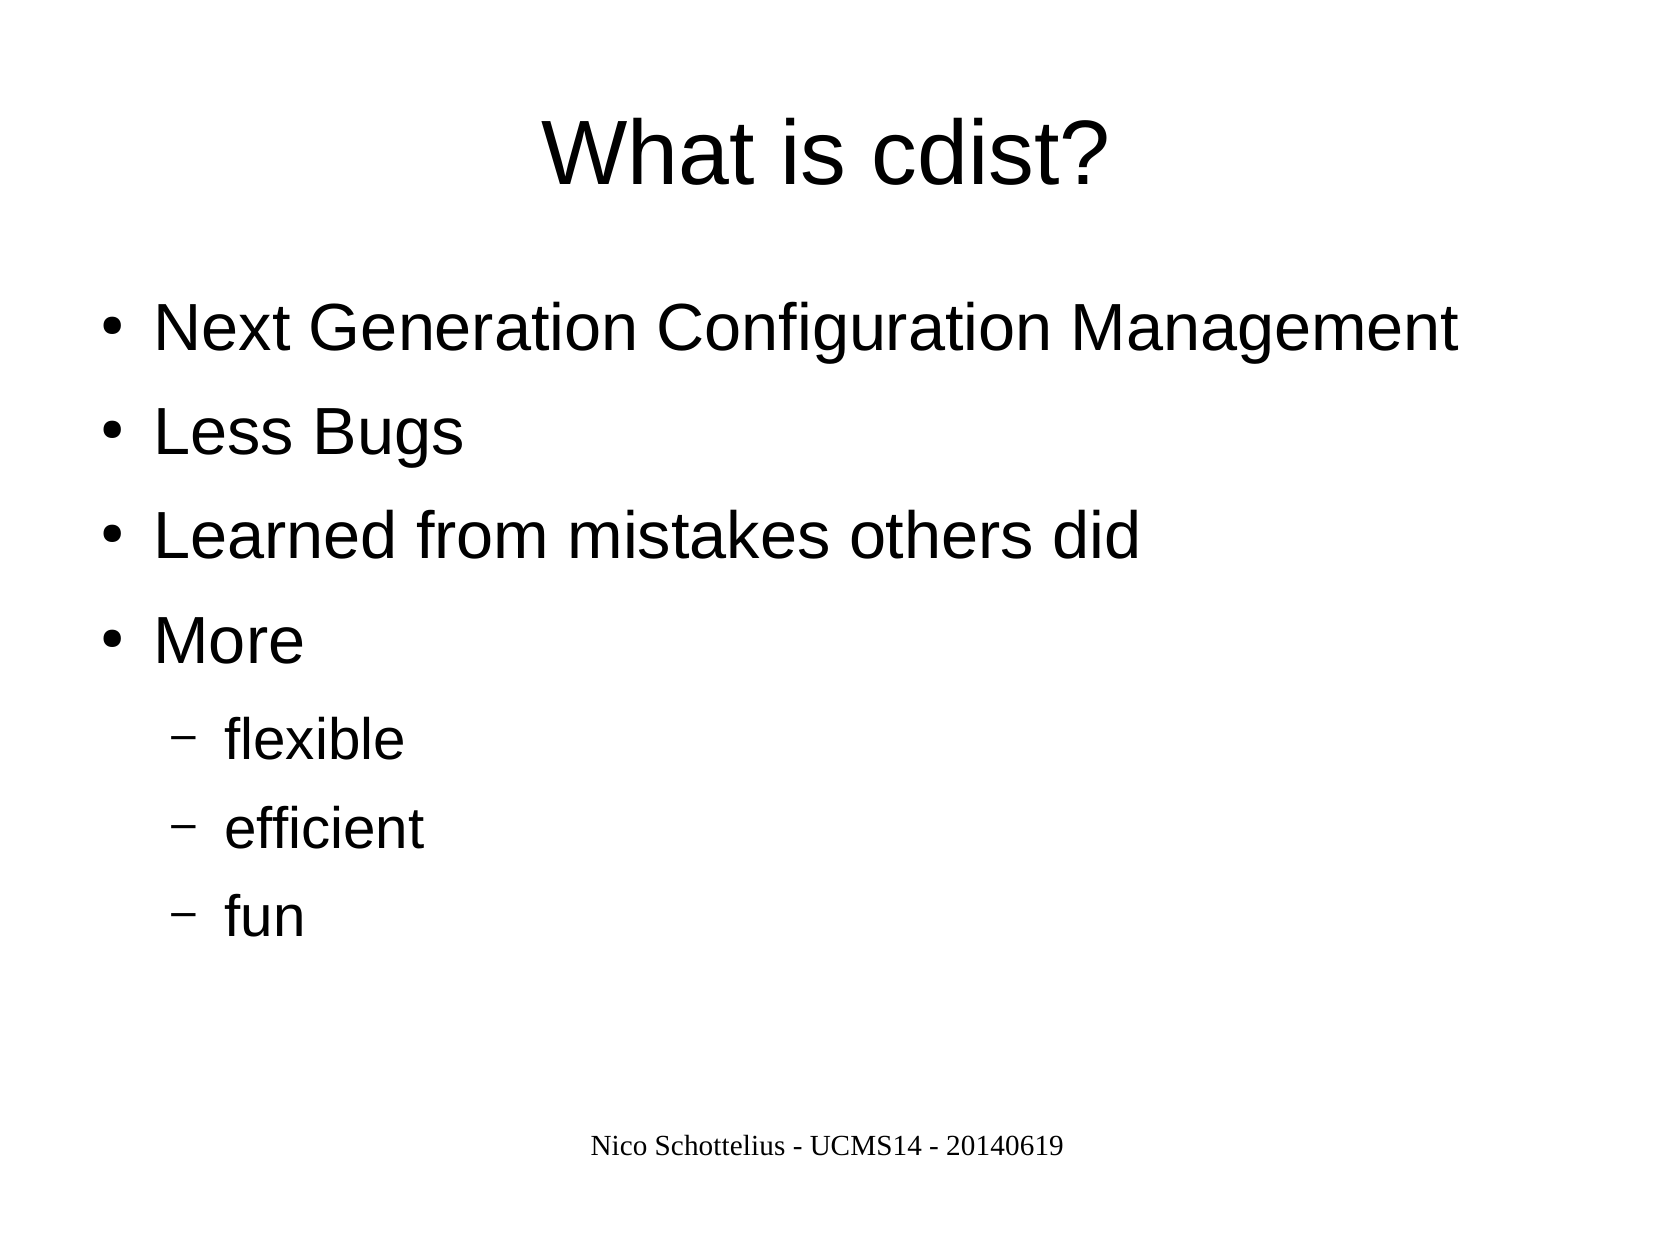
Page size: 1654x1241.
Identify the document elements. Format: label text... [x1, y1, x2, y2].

list Next Generation Configuration Management Less Bugs Learned from mistakes others did More flexible efficient fun [82, 290, 1538, 1010]
title What is cdist? [82, 49, 1571, 257]
